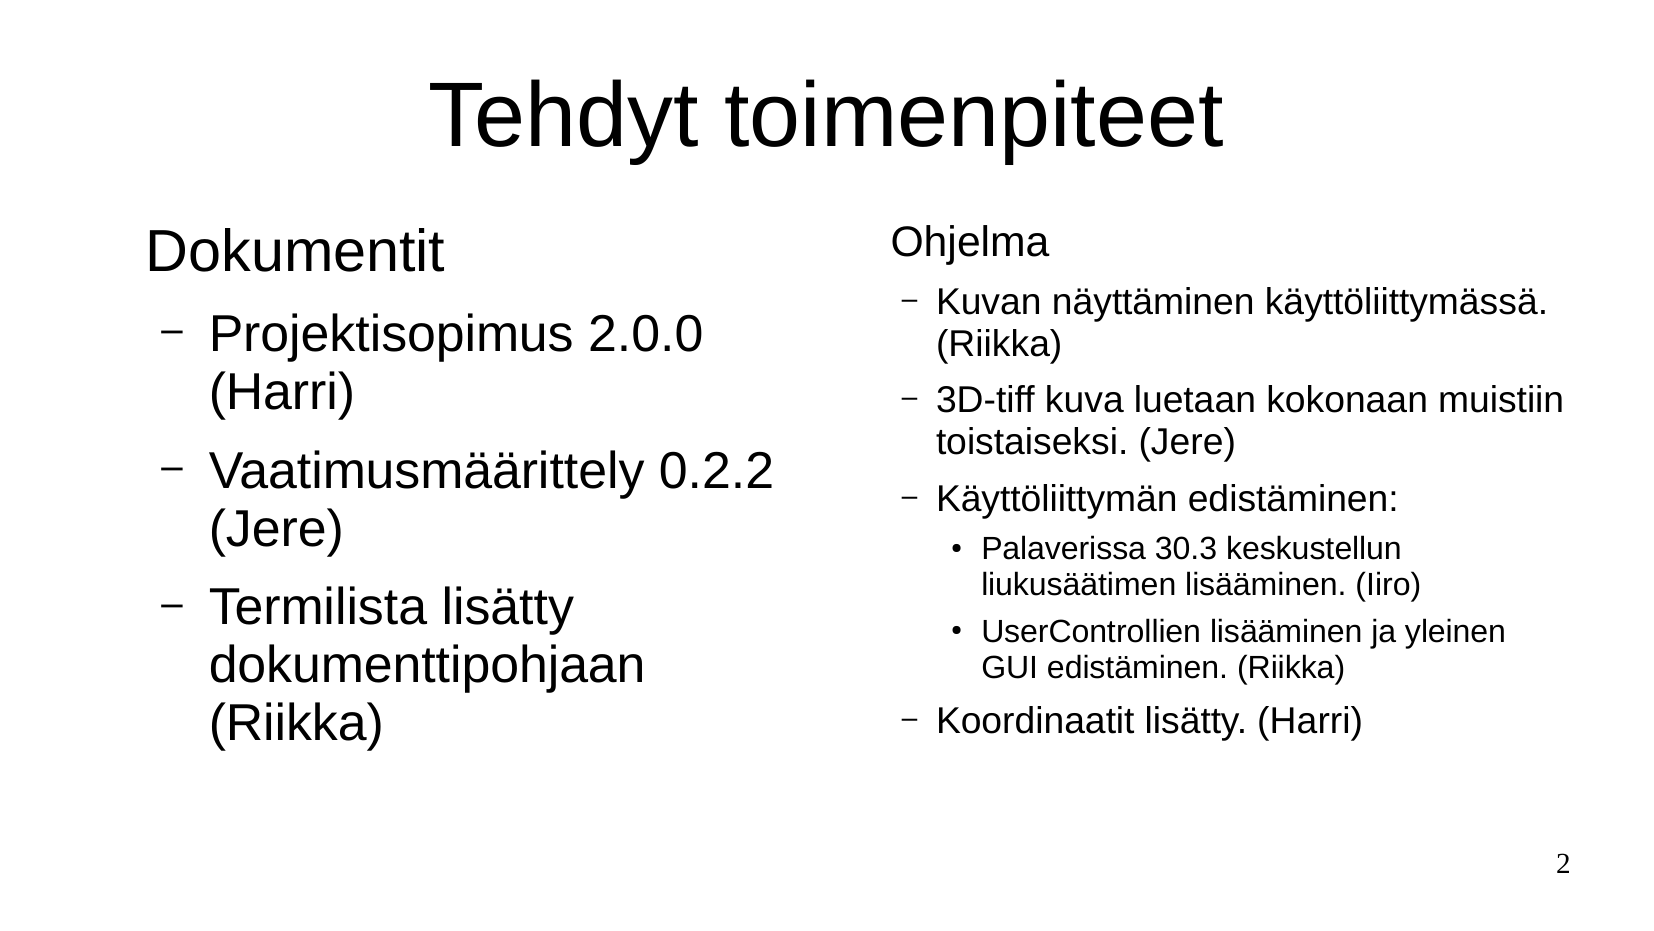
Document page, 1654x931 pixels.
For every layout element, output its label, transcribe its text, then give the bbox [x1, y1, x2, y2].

list Ohjelma Kuvan näyttäminen käyttöliittymässä. (Riikka) 3D-tiff kuva luetaan kokonaan muistiin toistaiseksi. (Jere) Käyttöliittymän edistäminen: Palaverissa 30.3 keskustellun liukusäätimen lisääminen. (Iiro) UserControllien lisääminen ja yleinen GUI edistäminen. (Riikka) Koordinaatit lisätty. (Harri) [845, 217, 1572, 758]
list Dokumentit Projektisopimus 2.0.0 (Harri) Vaatimusmäärittely 0.2.2 (Jere) Termilista lisätty dokumenttipohjaan (Riikka) [82, 217, 809, 758]
title Tehdyt toimenpiteet [82, 37, 1571, 193]
